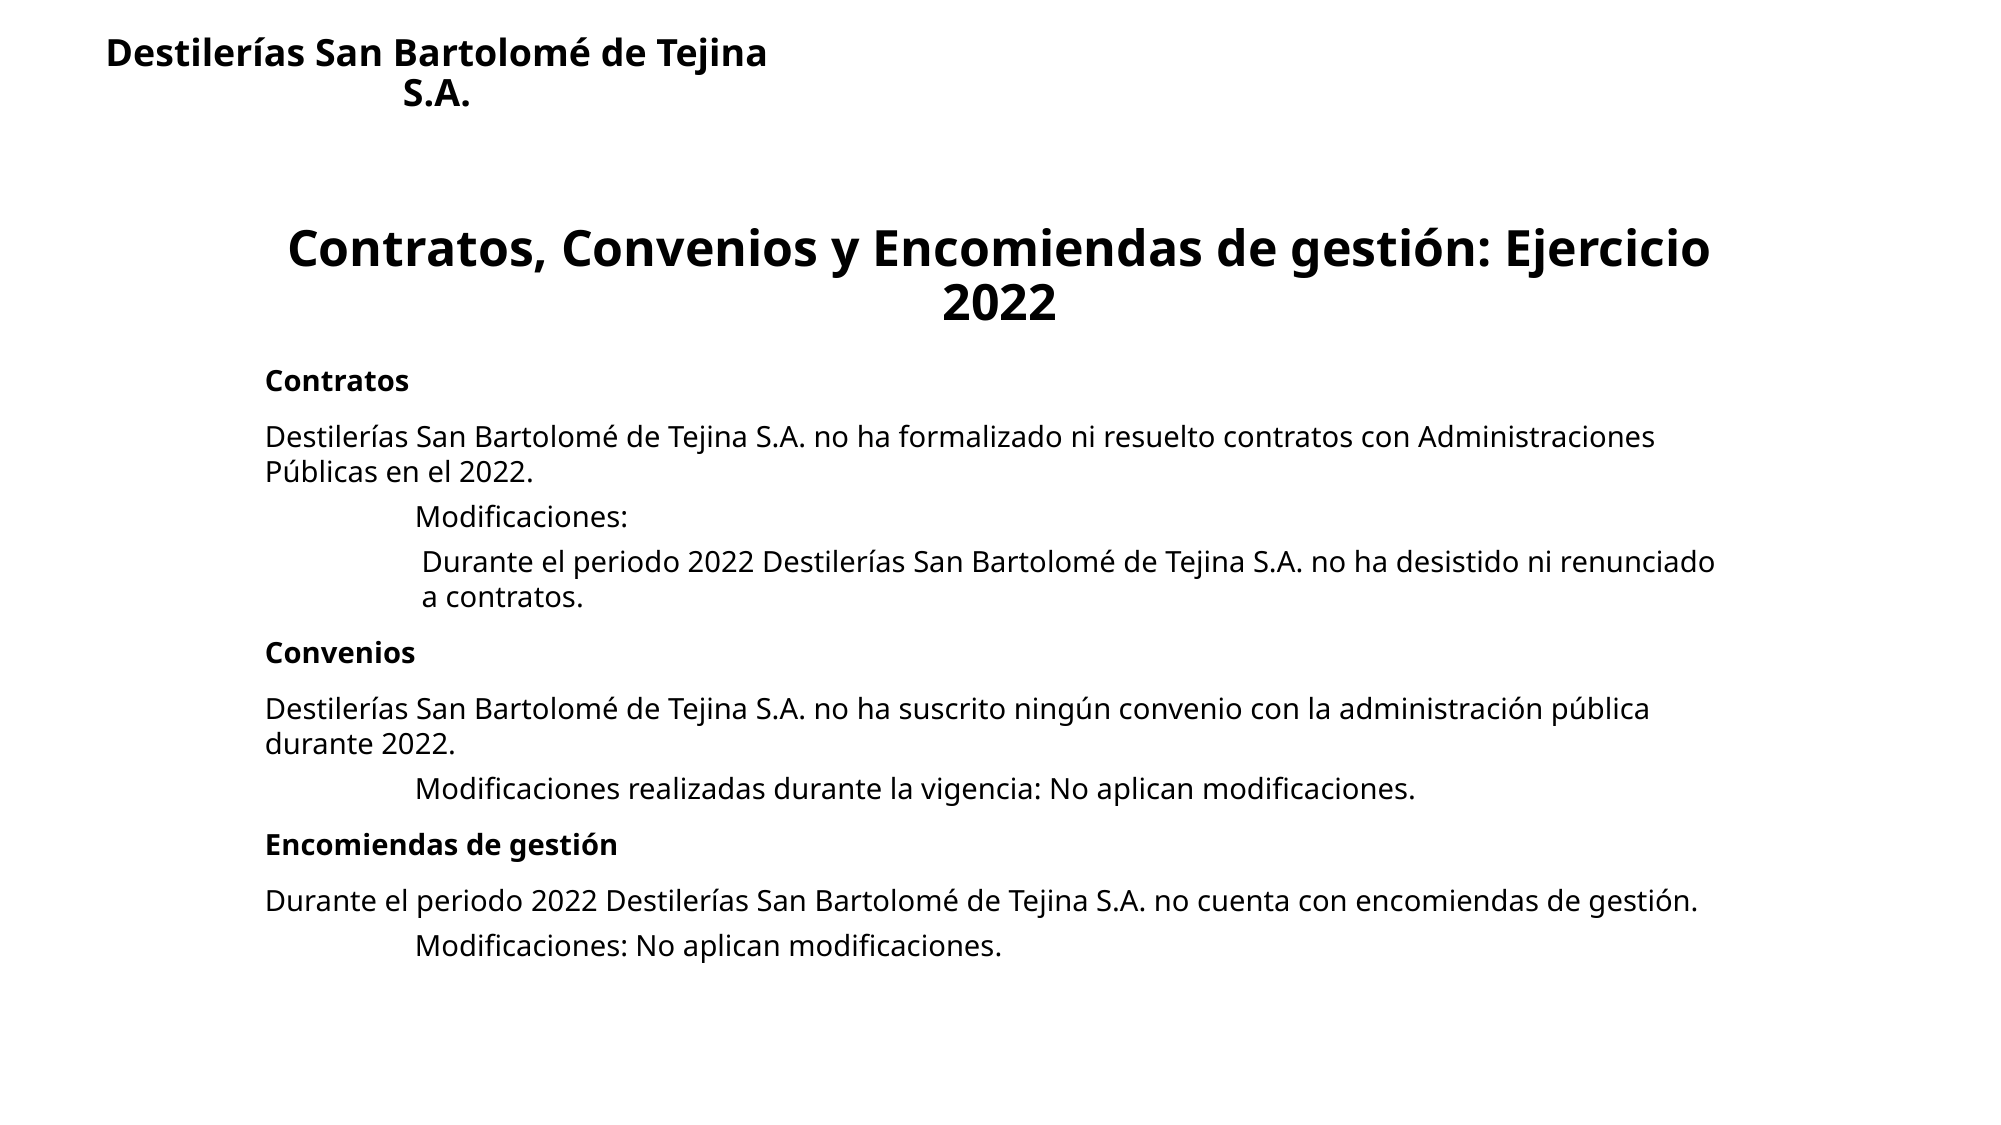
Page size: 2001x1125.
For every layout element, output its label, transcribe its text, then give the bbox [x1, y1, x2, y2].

title Destilerías San Bartolomé de Tejina S.A. [62, 26, 813, 105]
text_box Contratos, Convenios y Encomiendas de gestión: Ejercicio 2022 [249, 216, 1750, 295]
text_box Contratos Destilerías San Bartolomé de Tejina S.A. no ha formalizado ni resuelto contratos con Administraciones Públicas en el 2022. Modificaciones: Durante el periodo 2022 Destilerías San Bartolomé de Tejina S.A. no ha desistido ni renunciado a contratos. Convenios Destilerías San Bartolomé de Tejina S.A. no ha suscrito ningún convenio con la administración pública durante 2022. Modificaciones realizadas durante la vigencia: No aplican modificaciones. Encomiendas de gestión Durante el periodo 2022 Destilerías San Bartolomé de Tejina S.A. no cuenta con encomiendas de gestión. Modificaciones: No aplican modificaciones. [249, 354, 1750, 1048]
